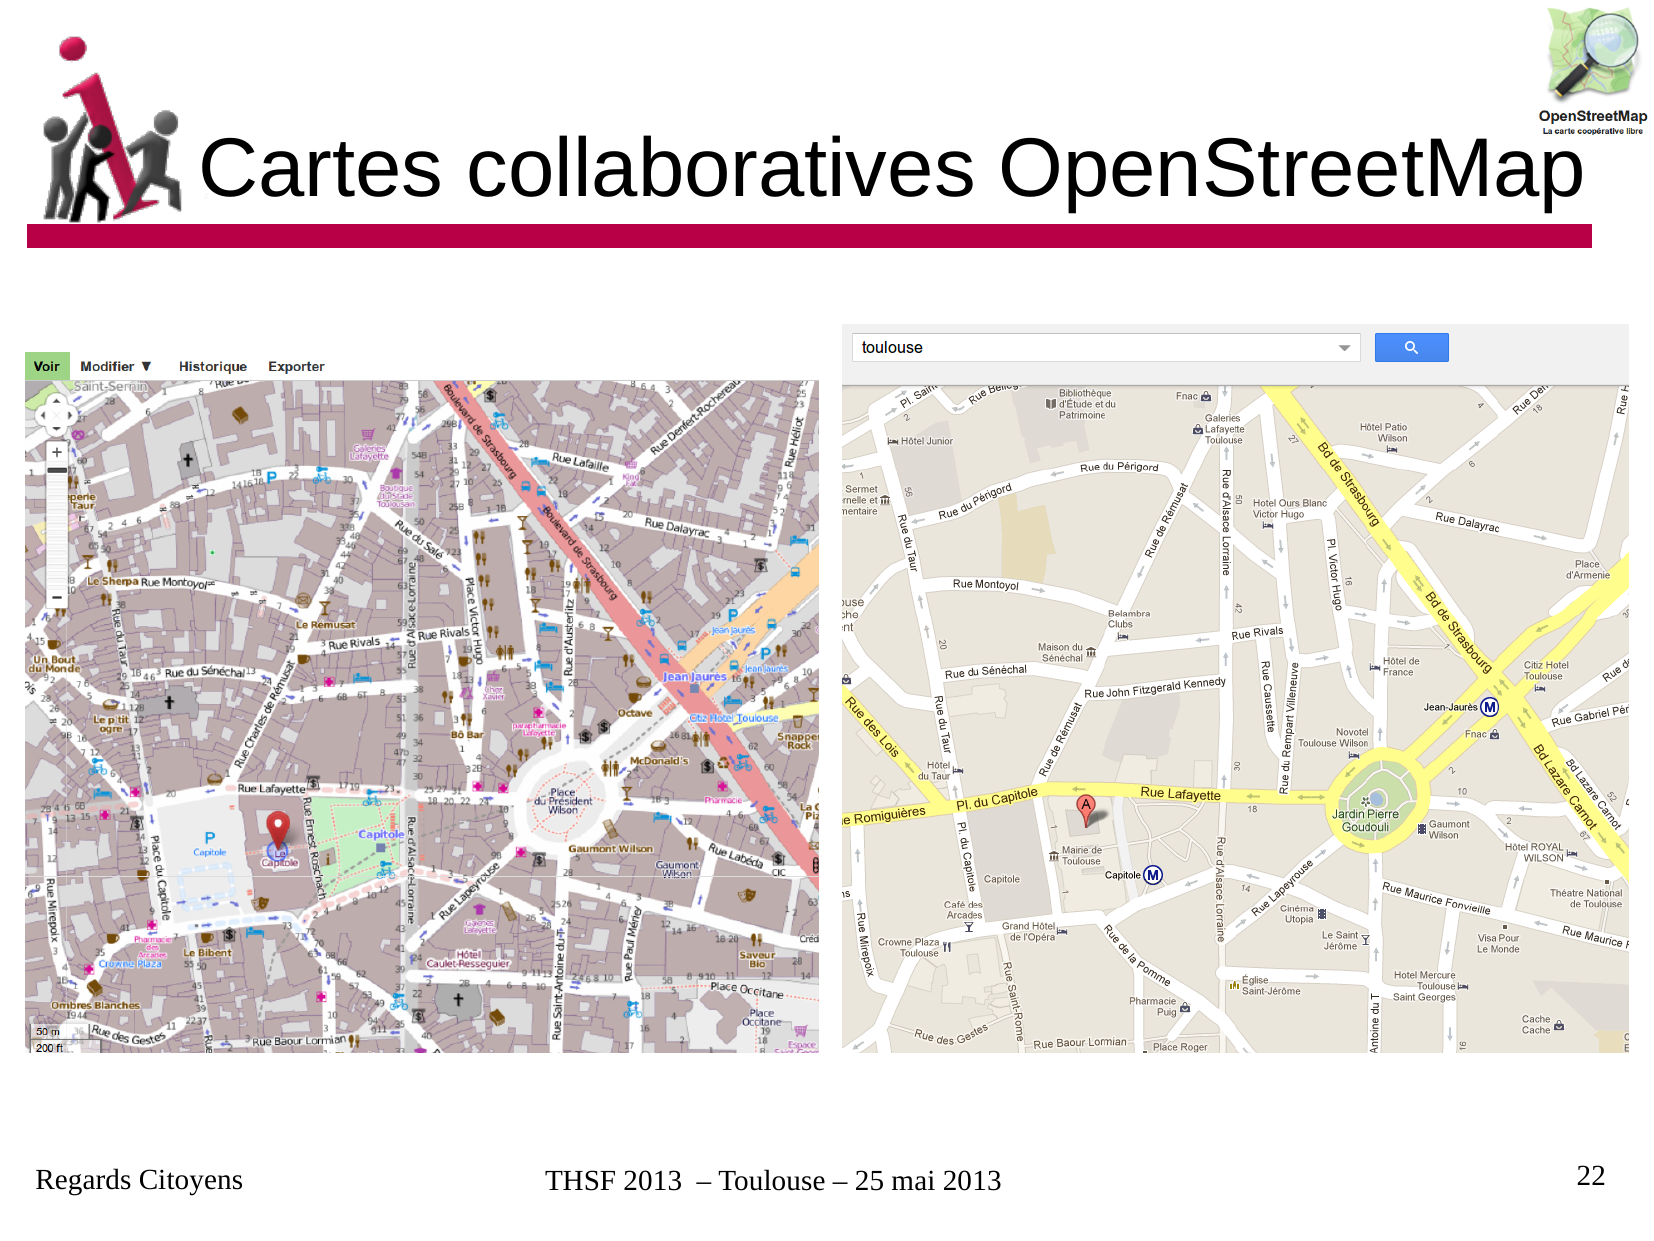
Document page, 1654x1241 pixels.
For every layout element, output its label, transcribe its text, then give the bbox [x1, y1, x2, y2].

picture [842, 324, 1629, 1053]
picture [25, 352, 819, 1053]
picture [1533, 1, 1654, 145]
title Cartes collaboratives OpenStreetMap [198, 63, 1648, 271]
picture [27, 31, 208, 224]
